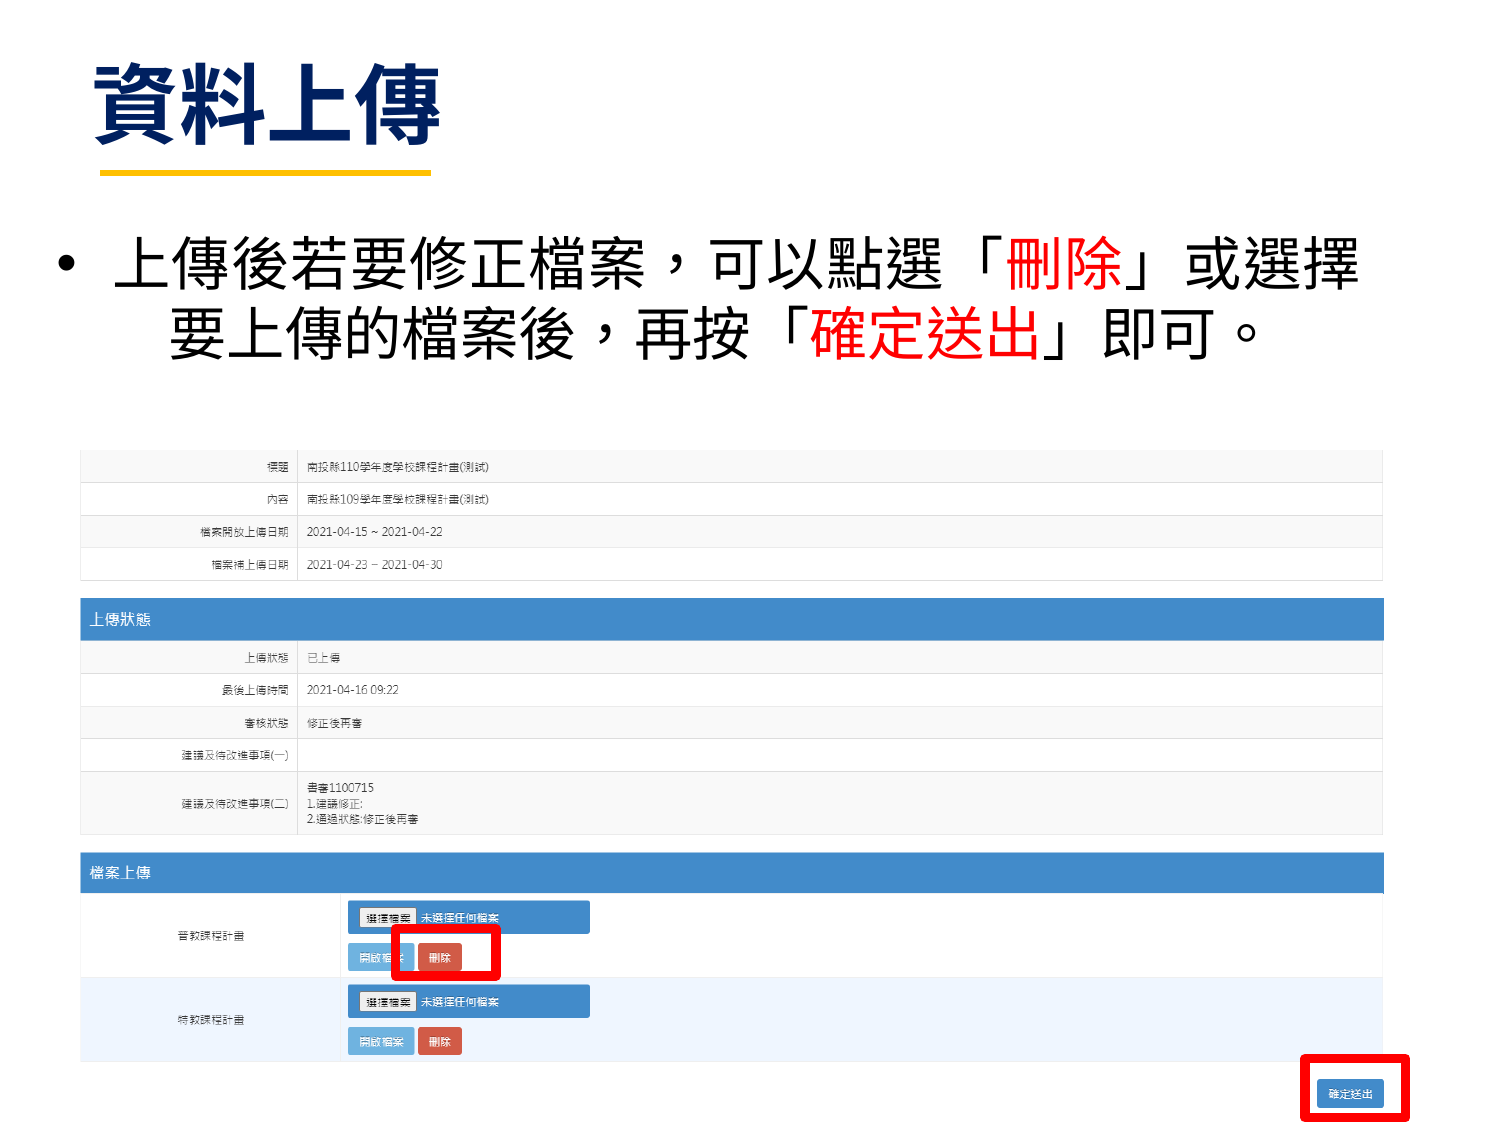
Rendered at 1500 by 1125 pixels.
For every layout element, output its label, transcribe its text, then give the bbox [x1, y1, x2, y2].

list 上傳後若要修正檔案，可以點選「刪除」或選擇要上傳的檔案後，再按「確定送出」即可。 [41, 219, 1377, 1071]
picture [76, 450, 1400, 1113]
text_box 資料上傳 [76, 42, 461, 164]
picture [1310, 1063, 1400, 1113]
